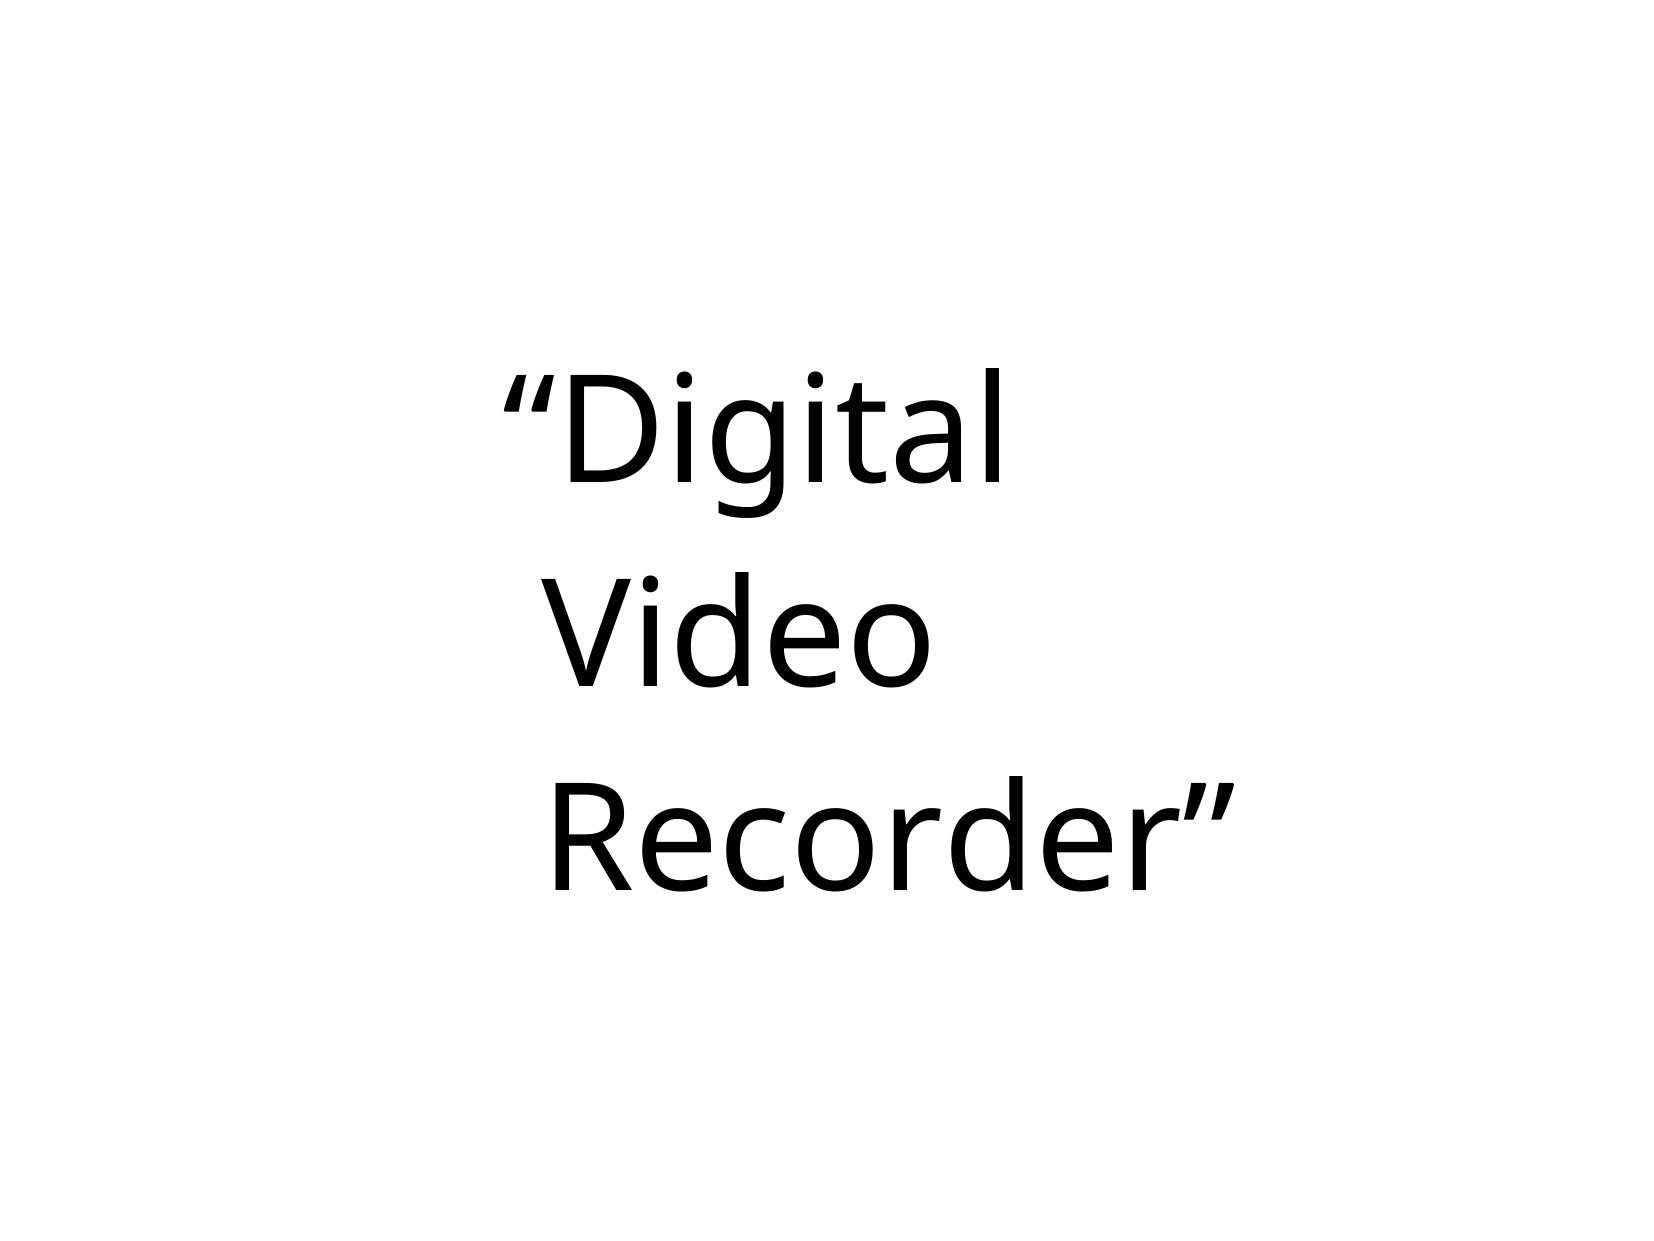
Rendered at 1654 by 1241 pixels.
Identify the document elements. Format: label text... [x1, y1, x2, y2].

text_box “Digital Video Recorder” [487, 314, 1223, 863]
